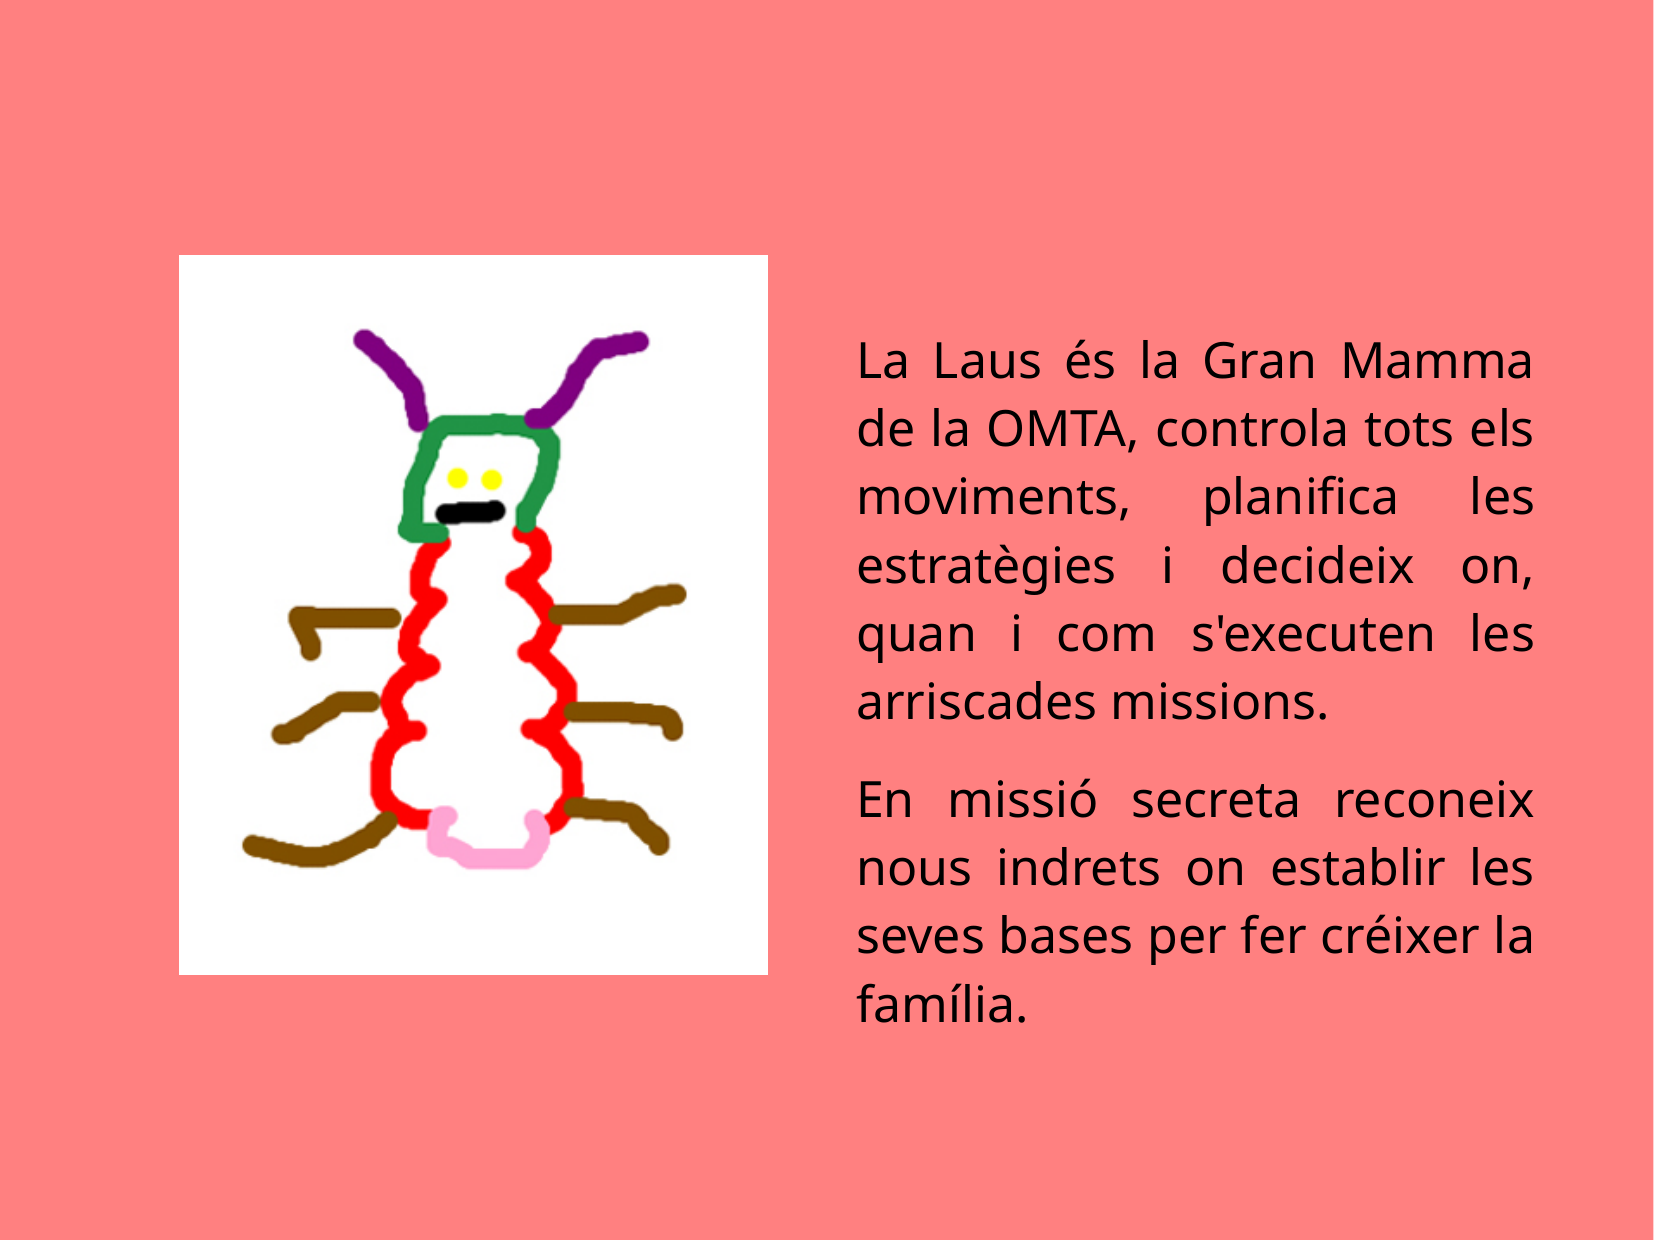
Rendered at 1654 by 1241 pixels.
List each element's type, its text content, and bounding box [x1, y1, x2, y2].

list La Laus és la Gran Mamma de la OMTA, controla tots els moviments, planifica les estratègies i decideix on, quan i com s'executen les arriscades missions. En missió secreta reconeix nous indrets on establir les seves bases per fer créixer la família. [856, 324, 1536, 950]
picture [179, 255, 768, 975]
